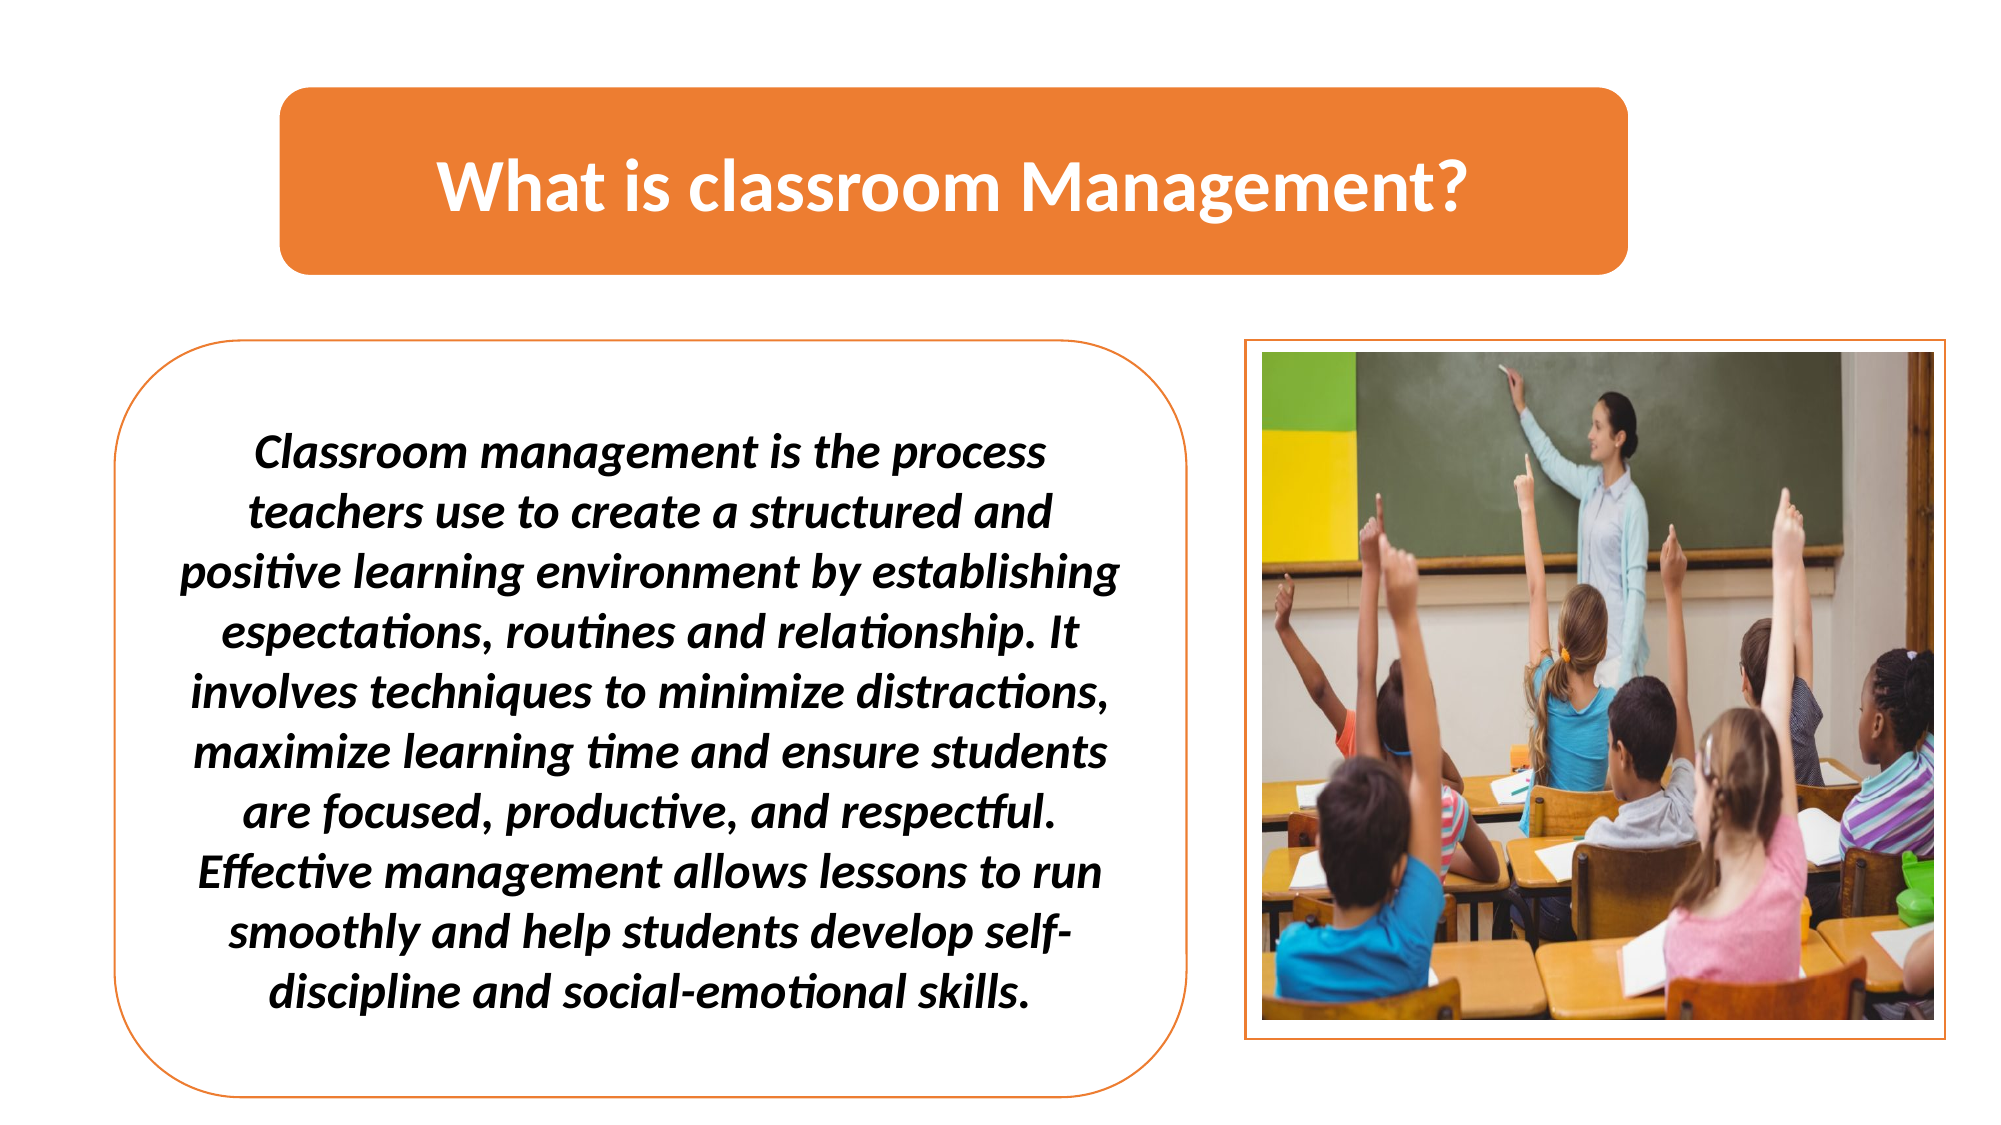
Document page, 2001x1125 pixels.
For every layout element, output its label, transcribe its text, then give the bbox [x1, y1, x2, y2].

picture [1262, 352, 1934, 1020]
text_box What is classroom Management? [278, 85, 1630, 277]
text_box Classroom management is the process teachers use to create a structured and positive learning environment by establishing espectations, routines and relationship. It involves techniques to minimize distractions, maximize learning time and ensure students are focused, productive, and respectful. Effective management allows lessons to run smoothly and help students develop self-discipline and social-emotional skills. [114, 340, 1187, 1098]
text_box [1246, 340, 1945, 1039]
